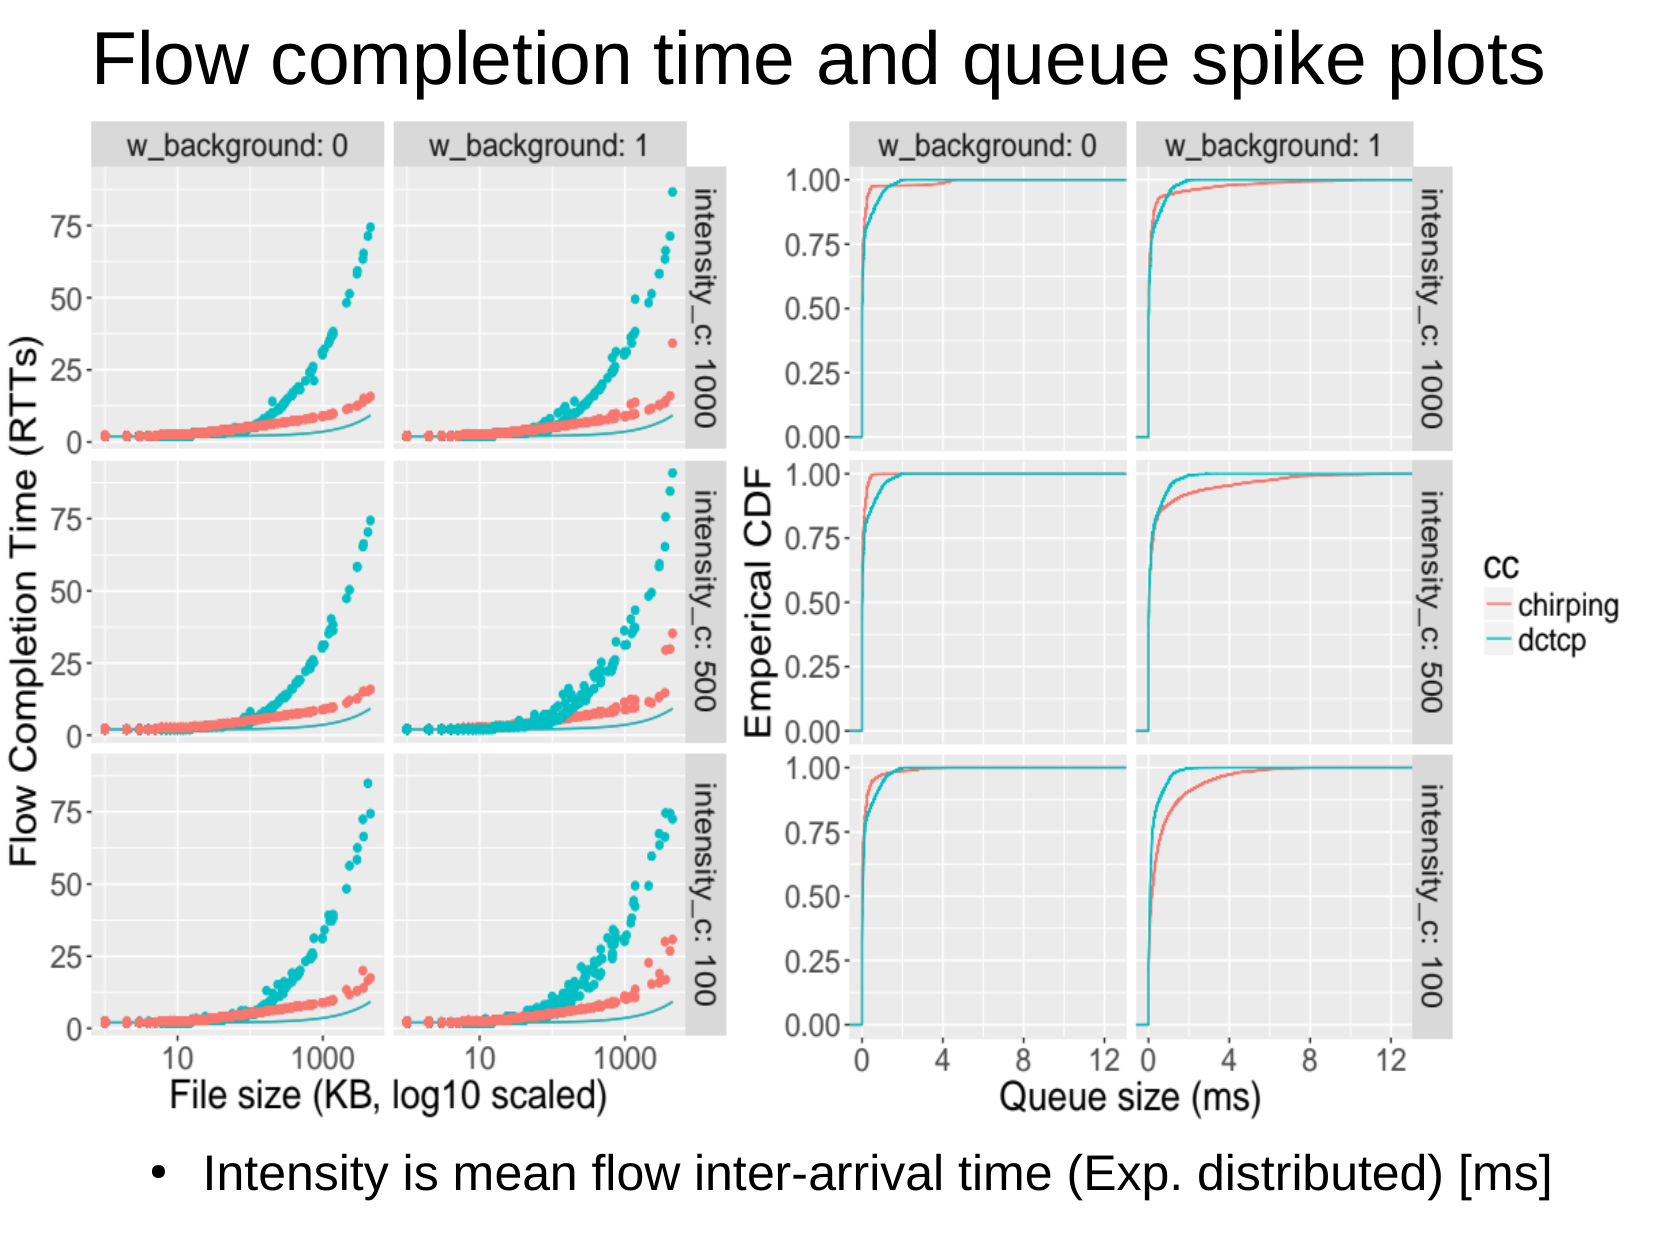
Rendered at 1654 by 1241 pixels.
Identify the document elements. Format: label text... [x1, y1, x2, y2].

list Intensity is mean flow inter-arrival time (Exp. distributed) [ms] [131, 1145, 1621, 1241]
title Flow completion time and queue spike plots [75, 0, 1564, 111]
picture [0, 111, 1640, 1127]
